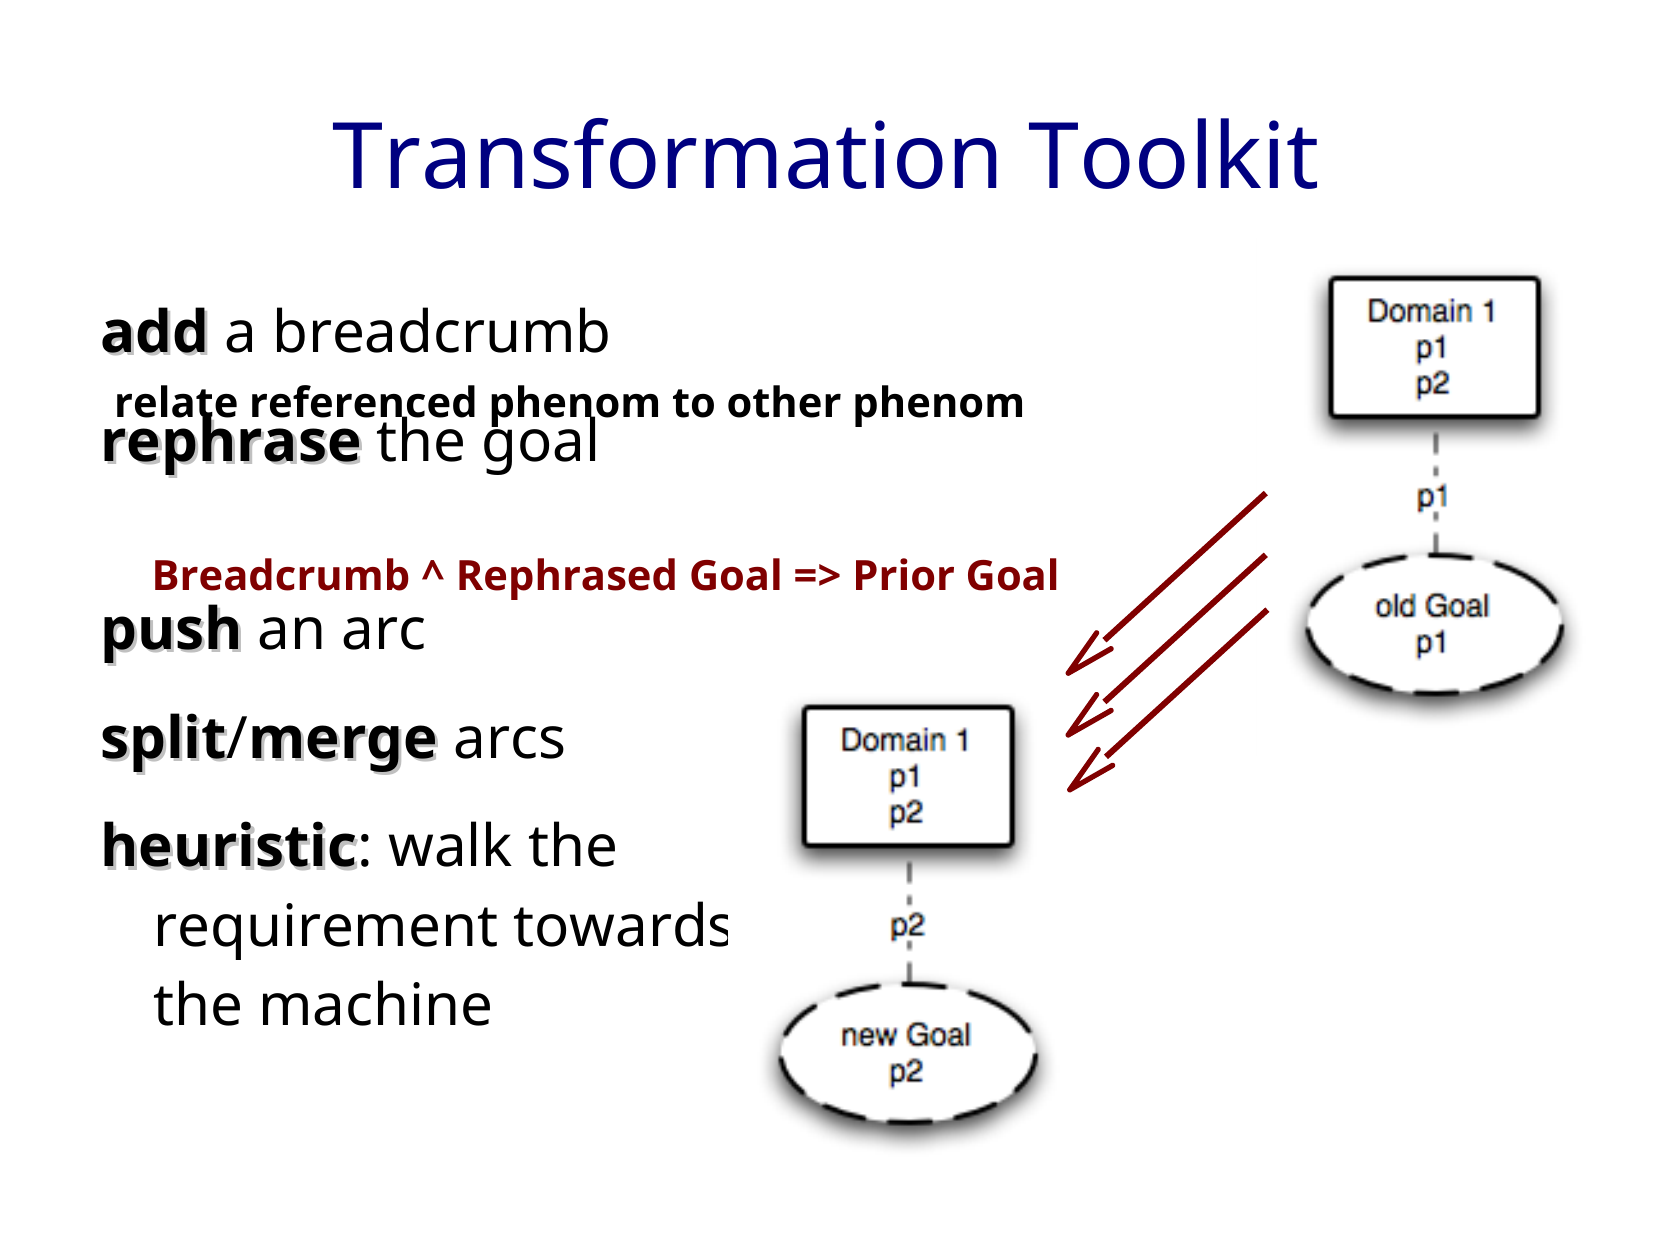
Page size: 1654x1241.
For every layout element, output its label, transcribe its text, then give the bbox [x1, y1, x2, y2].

list add a breadcrumb rephrase the goal push an arc split/merge arcs heuristic: walk the requirement towards the machine [82, 290, 809, 1156]
picture [728, 667, 1090, 1185]
picture [1080, 710, 1090, 724]
text_box Breadcrumb ^ Rephrased Goal => Prior Goal [104, 527, 1108, 620]
title Transformation Toolkit [82, 49, 1571, 257]
picture [1255, 238, 1616, 756]
picture [1082, 768, 1090, 779]
text_box relate referenced phenom to other phenom [112, 355, 1028, 447]
